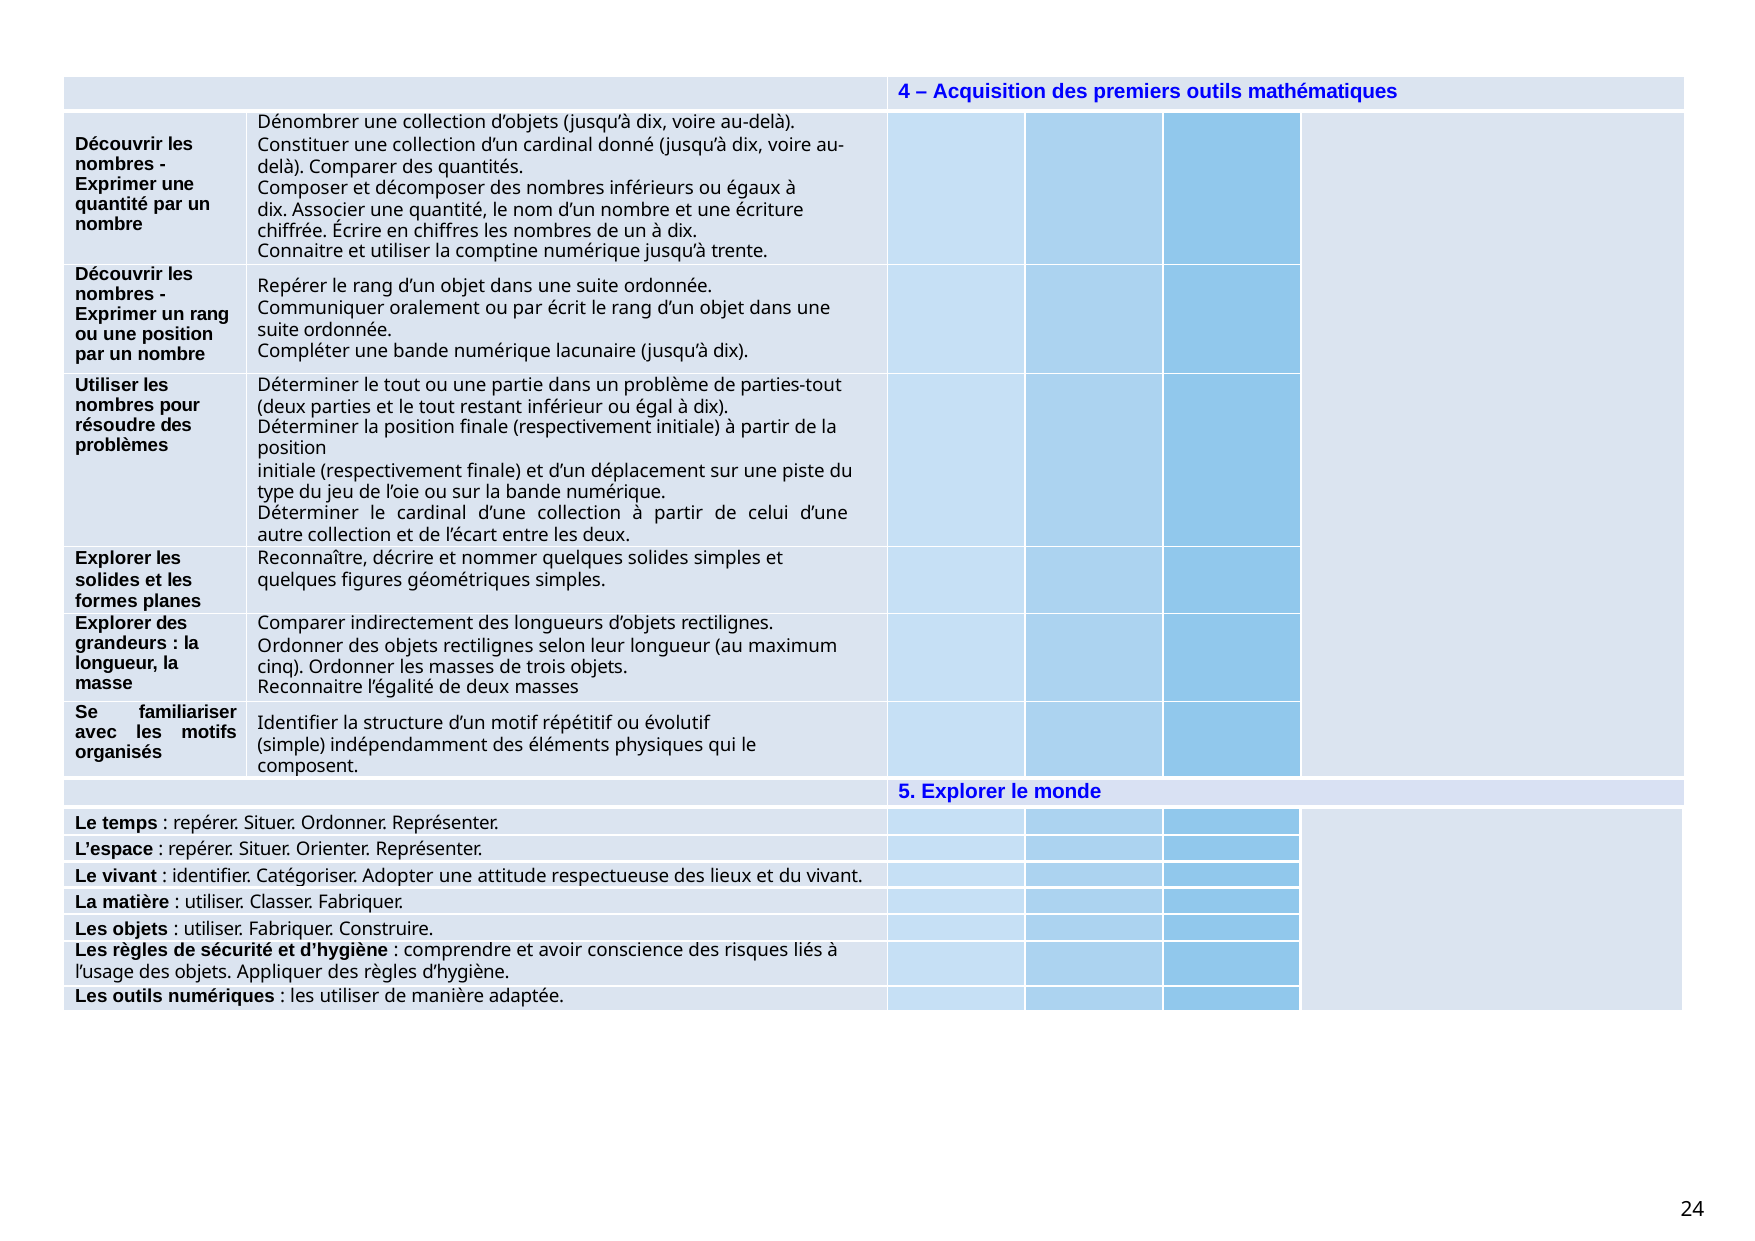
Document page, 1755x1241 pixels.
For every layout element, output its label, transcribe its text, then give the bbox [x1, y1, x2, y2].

table_cell [1302, 809, 1682, 1010]
table_cell [888, 942, 1024, 985]
table_cell [888, 809, 1024, 834]
table_cell [1026, 942, 1162, 985]
table_cell [1164, 547, 1300, 613]
table_cell [1026, 809, 1162, 834]
table_cell Déterminer le tout ou une partie dans un problème de parties-tout (deux parties et le tout restant inférieur ou égal à dix). Déterminer la position finale (respectivement initiale) à partir de la position initiale (respectivement finale) et d’un déplacement sur une piste du type du jeu de l’oie ou sur la bande numérique. Déterminer le cardinal d’une collection à partir de celui d’une autre collection et de l’écart entre les deux. [247, 374, 887, 546]
table_cell Le vivant : identifier. Catégoriser. Adopter une attitude respectueuse des lieux et du vivant. [64, 863, 887, 886]
table_cell Explorer les solides et les formes planes [64, 547, 246, 613]
table_cell [888, 889, 1024, 913]
table_cell Explorer des grandeurs : la longueur, la masse [64, 614, 246, 701]
table_cell [1164, 915, 1299, 940]
table_cell [888, 374, 1024, 546]
table_cell [888, 265, 1024, 373]
table_cell [1026, 987, 1162, 1010]
table_cell La matière : utiliser. Classer. Fabriquer. [64, 889, 887, 913]
table_cell [1026, 374, 1162, 546]
table_cell [888, 863, 1024, 886]
table_cell [888, 113, 1024, 264]
table_cell [1026, 836, 1162, 860]
table_cell [1026, 265, 1162, 373]
table_cell [888, 836, 1024, 860]
table_cell [1026, 702, 1162, 776]
table_cell [1302, 113, 1684, 776]
table_cell Les objets : utiliser. Fabriquer. Construire. [64, 915, 887, 940]
table_cell Découvrir les nombres - Exprimer un rang ou une position par un nombre [64, 265, 246, 373]
table_cell [1026, 614, 1162, 701]
table_cell Se familiariser avec les motifs organisés [64, 702, 246, 776]
table_cell [1164, 889, 1299, 913]
table_cell [1164, 863, 1299, 886]
table_cell L’espace : repérer. Situer. Orienter. Représenter. [64, 836, 887, 860]
table_cell Les règles de sécurité et d’hygiène : comprendre et avoir conscience des risques liés à l’usage des objets. Appliquer des règles d’hygiène. [64, 942, 887, 985]
table_cell [1026, 863, 1162, 886]
table_cell [1164, 374, 1300, 546]
table_cell [1164, 809, 1299, 834]
table_cell [888, 987, 1024, 1010]
table_cell [1164, 836, 1299, 860]
text_box 24 [1665, 1188, 1729, 1228]
table_cell Utiliser les nombres pour résoudre des problèmes [64, 374, 246, 546]
table_cell [1164, 702, 1300, 776]
table_cell 5. Explorer le monde [888, 780, 1684, 805]
table_cell [1026, 889, 1162, 913]
table_cell [64, 780, 887, 805]
table_cell [1164, 987, 1299, 1010]
table_cell [888, 547, 1024, 613]
table_cell Reconnaître, décrire et nommer quelques solides simples et quelques figures géométriques simples. [247, 547, 887, 613]
table_cell [1164, 614, 1300, 701]
table_cell [1026, 547, 1162, 613]
table_cell [1164, 942, 1299, 985]
table_header 4 – Acquisition des premiers outils mathématiques [888, 77, 1684, 109]
table_cell Comparer indirectement des longueurs d’objets rectilignes. Ordonner des objets rectilignes selon leur longueur (au maximum cinq). Ordonner les masses de trois objets. Reconnaitre l’égalité de deux masses [247, 614, 887, 701]
table_cell [888, 915, 1024, 940]
table_cell Dénombrer une collection d’objets (jusqu’à dix, voire au-delà). Constituer une collection d’un cardinal donné (jusqu’à dix, voire au-delà). Comparer des quantités. Composer et décomposer des nombres inférieurs ou égaux à dix. Associer une quantité, le nom d’un nombre et une écriture chiffrée. Écrire en chiffres les nombres de un à dix. Connaitre et utiliser la comptine numérique jusqu’à trente. [247, 113, 887, 264]
table_cell [888, 702, 1024, 776]
table_cell Repérer le rang d’un objet dans une suite ordonnée. Communiquer oralement ou par écrit le rang d’un objet dans une suite ordonnée. Compléter une bande numérique lacunaire (jusqu’à dix). [247, 265, 887, 373]
table_header [64, 77, 887, 109]
table_cell [1164, 265, 1300, 373]
table_cell [1026, 915, 1162, 940]
table_cell Identifier la structure d’un motif répétitif ou évolutif (simple) indépendamment des éléments physiques qui le composent. [247, 702, 887, 776]
table_cell Découvrir les nombres - Exprimer une quantité par un nombre [64, 113, 246, 264]
table_cell [888, 614, 1024, 701]
table_cell Le temps : repérer. Situer. Ordonner. Représenter. [64, 809, 887, 834]
table_cell Les outils numériques : les utiliser de manière adaptée. [64, 987, 887, 1010]
table_cell [1164, 113, 1300, 264]
table_cell [1026, 113, 1162, 264]
